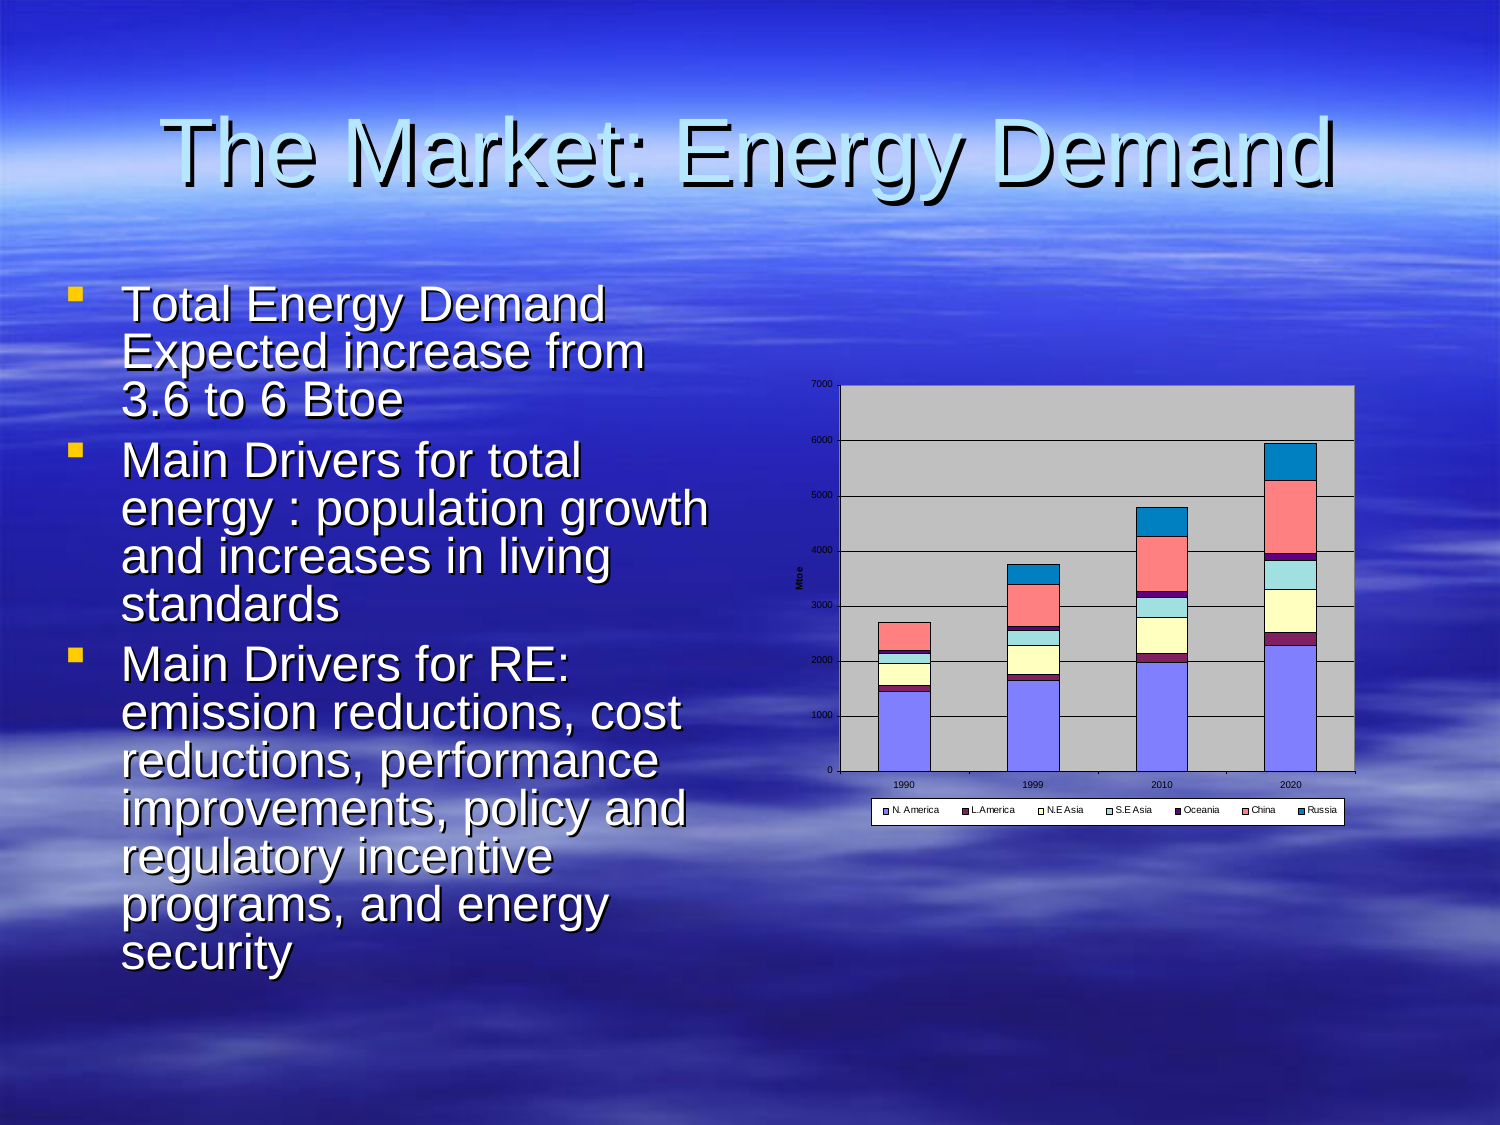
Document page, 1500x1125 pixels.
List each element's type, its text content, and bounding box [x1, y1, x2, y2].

picture [0, 0, 1500, 1125]
title The Market: Energy Demand [49, 37, 1446, 255]
list Total Energy Demand Expected increase from 3.6 to 6 Btoe Main Drivers for total energy : population growth and increases in living standards Main Drivers for RE: emission reductions, cost reductions, performance improvements, policy and regulatory incentive programs, and energy security [49, 274, 738, 1001]
